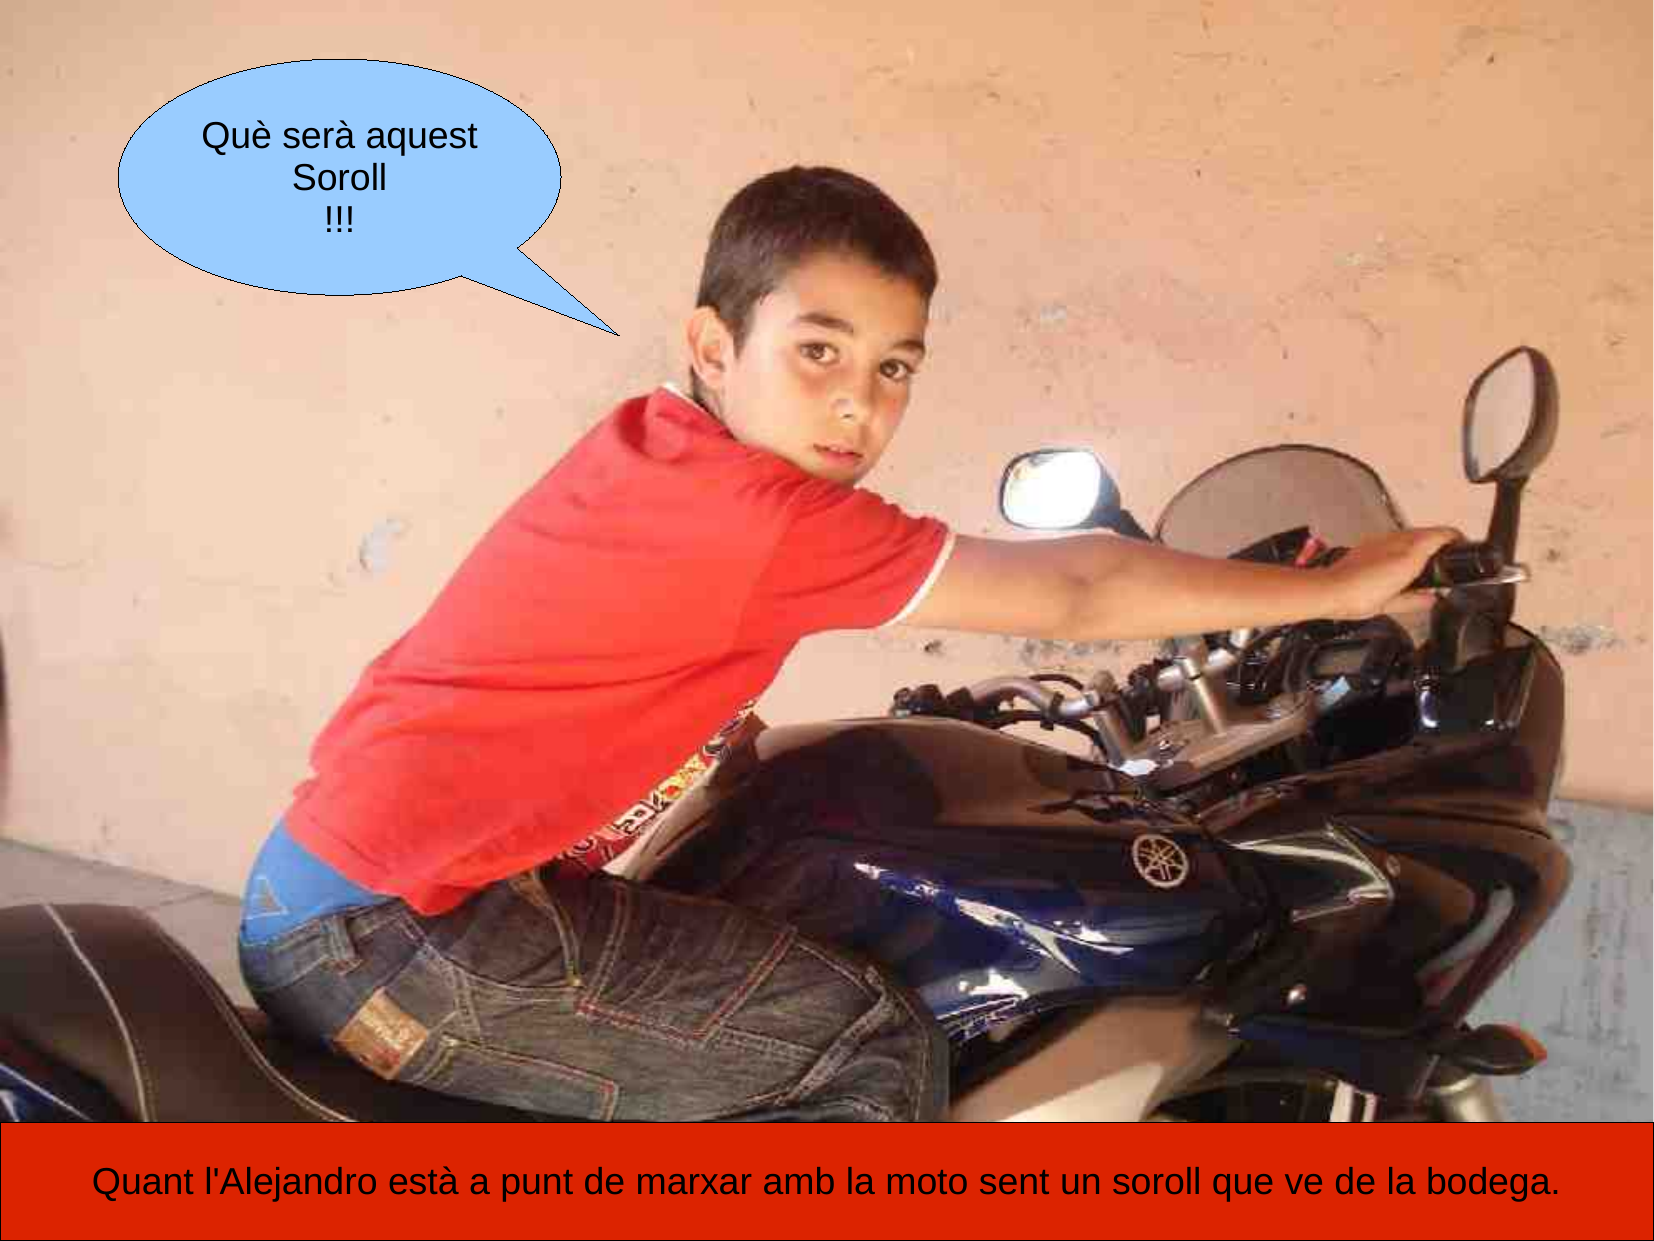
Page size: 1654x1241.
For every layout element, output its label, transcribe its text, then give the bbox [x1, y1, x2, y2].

text_box Quant l'Alejandro està a punt de marxar amb la moto sent un soroll que ve de la bodega. [0, 1122, 1654, 1241]
text_box Què serà aquest Soroll !!! [118, 59, 620, 336]
picture [0, 0, 1654, 1122]
